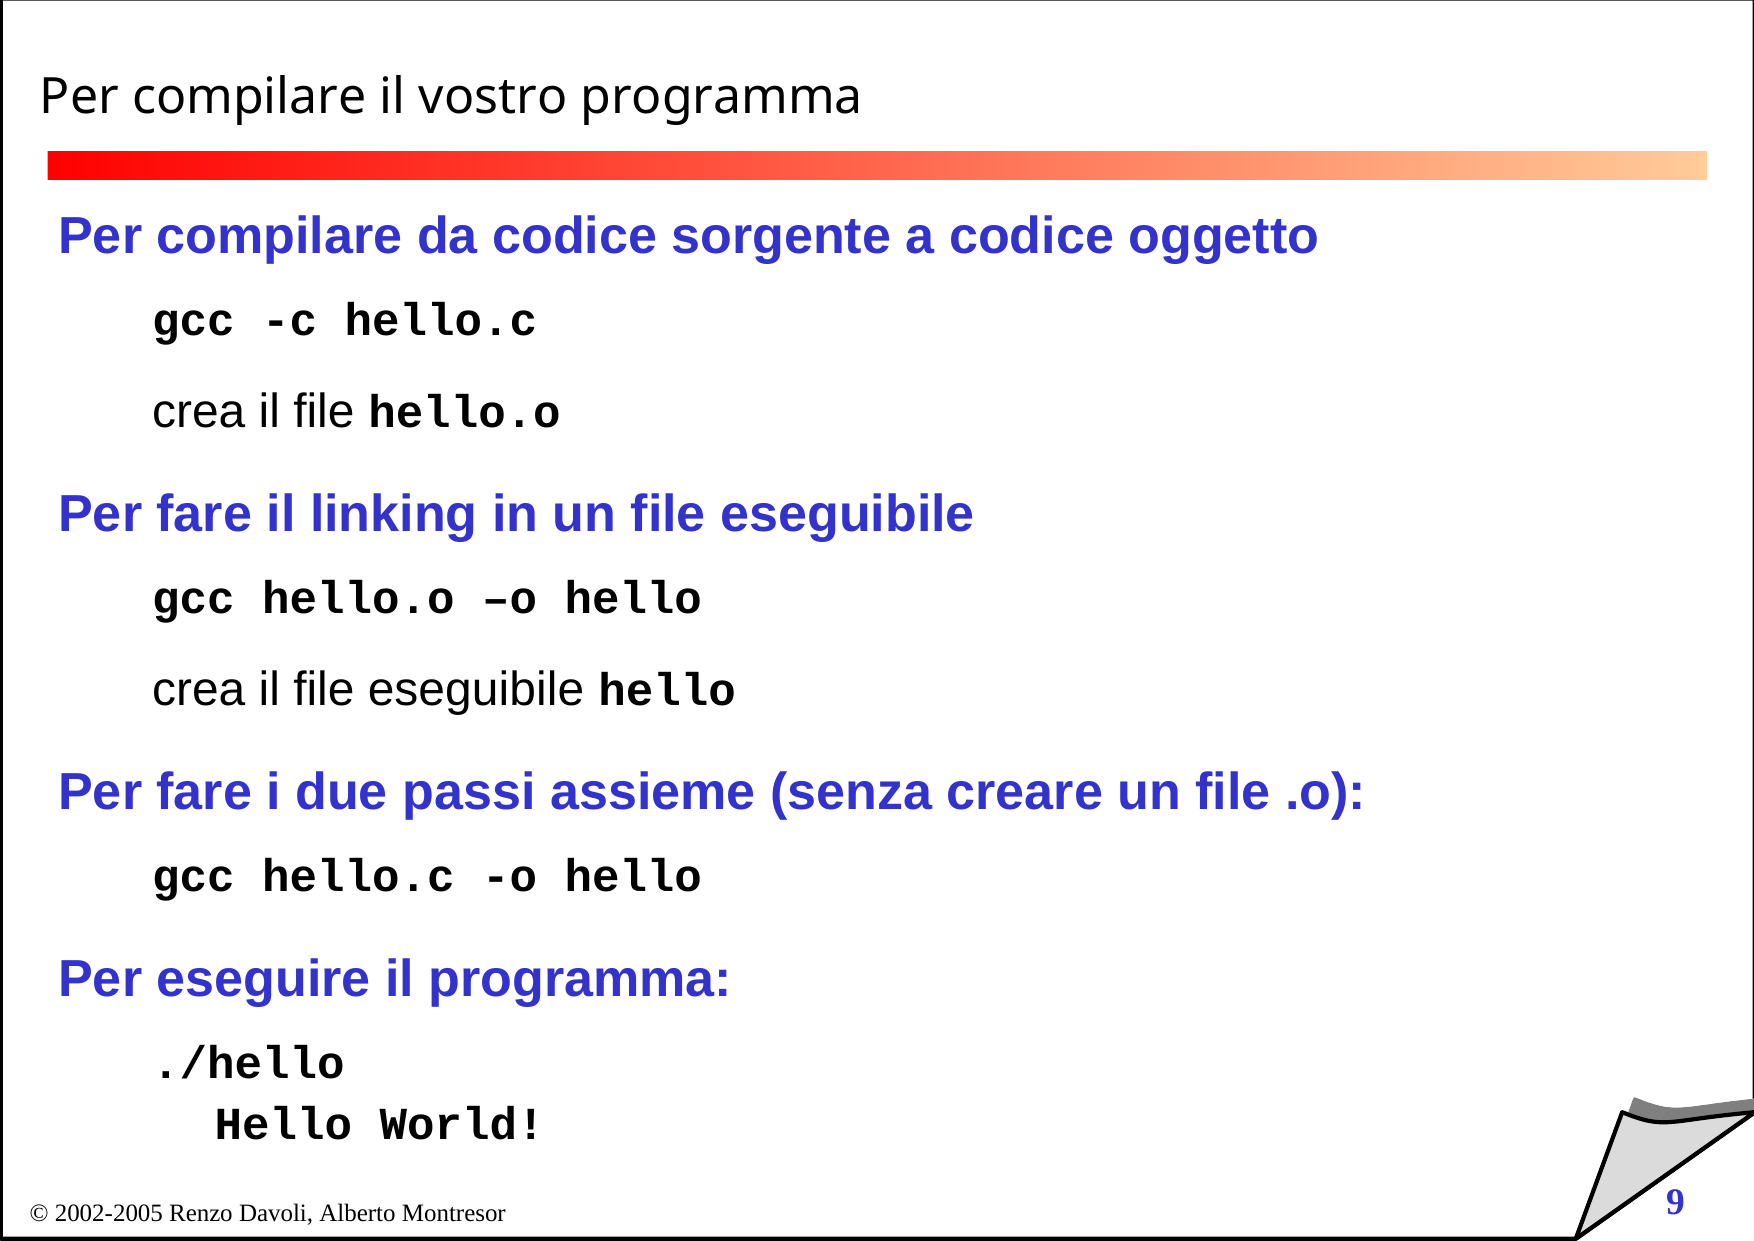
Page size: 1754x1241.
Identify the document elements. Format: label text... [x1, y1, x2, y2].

title Per compilare il vostro programma [40, 49, 1714, 144]
list Per compilare da codice sorgente a codice oggetto gcc -c hello.c crea il file hello.o Per fare il linking in un file eseguibile gcc hello.o –o hello crea il file eseguibile hello Per fare i due passi assieme (senza creare un file .o): gcc hello.c -o hello Per eseguire il programma: ./hello Hello World! [58, 206, 1696, 1228]
text_box main [750, 151, 754, 179]
